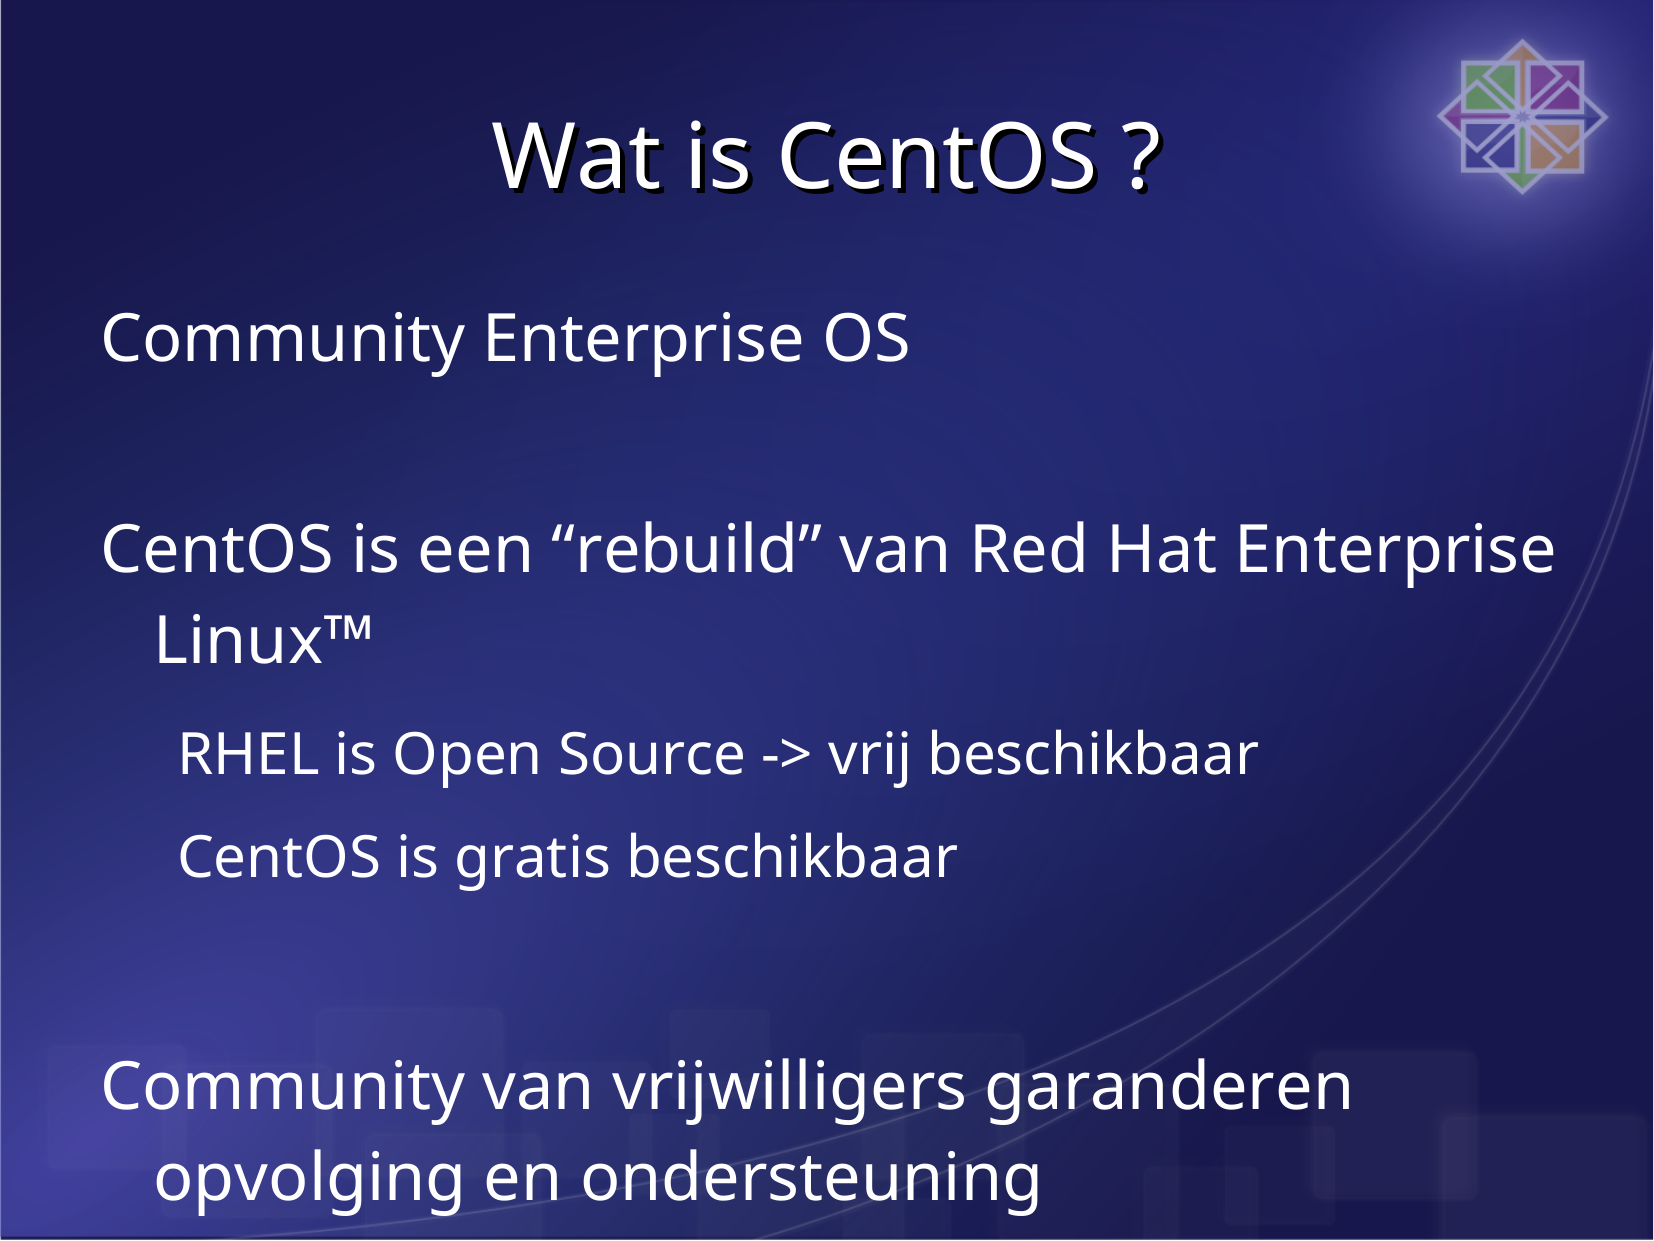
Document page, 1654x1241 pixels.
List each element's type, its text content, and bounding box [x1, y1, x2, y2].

title Wat is CentOS ? [82, 56, 1571, 250]
picture [0, 0, 1654, 1241]
list Community Enterprise OS CentOS is een “rebuild” van Red Hat Enterprise Linux™ RHEL is Open Source -> vrij beschikbaar CentOS is gratis beschikbaar Community van vrijwilligers garanderen opvolging en ondersteuning [82, 290, 1571, 1133]
